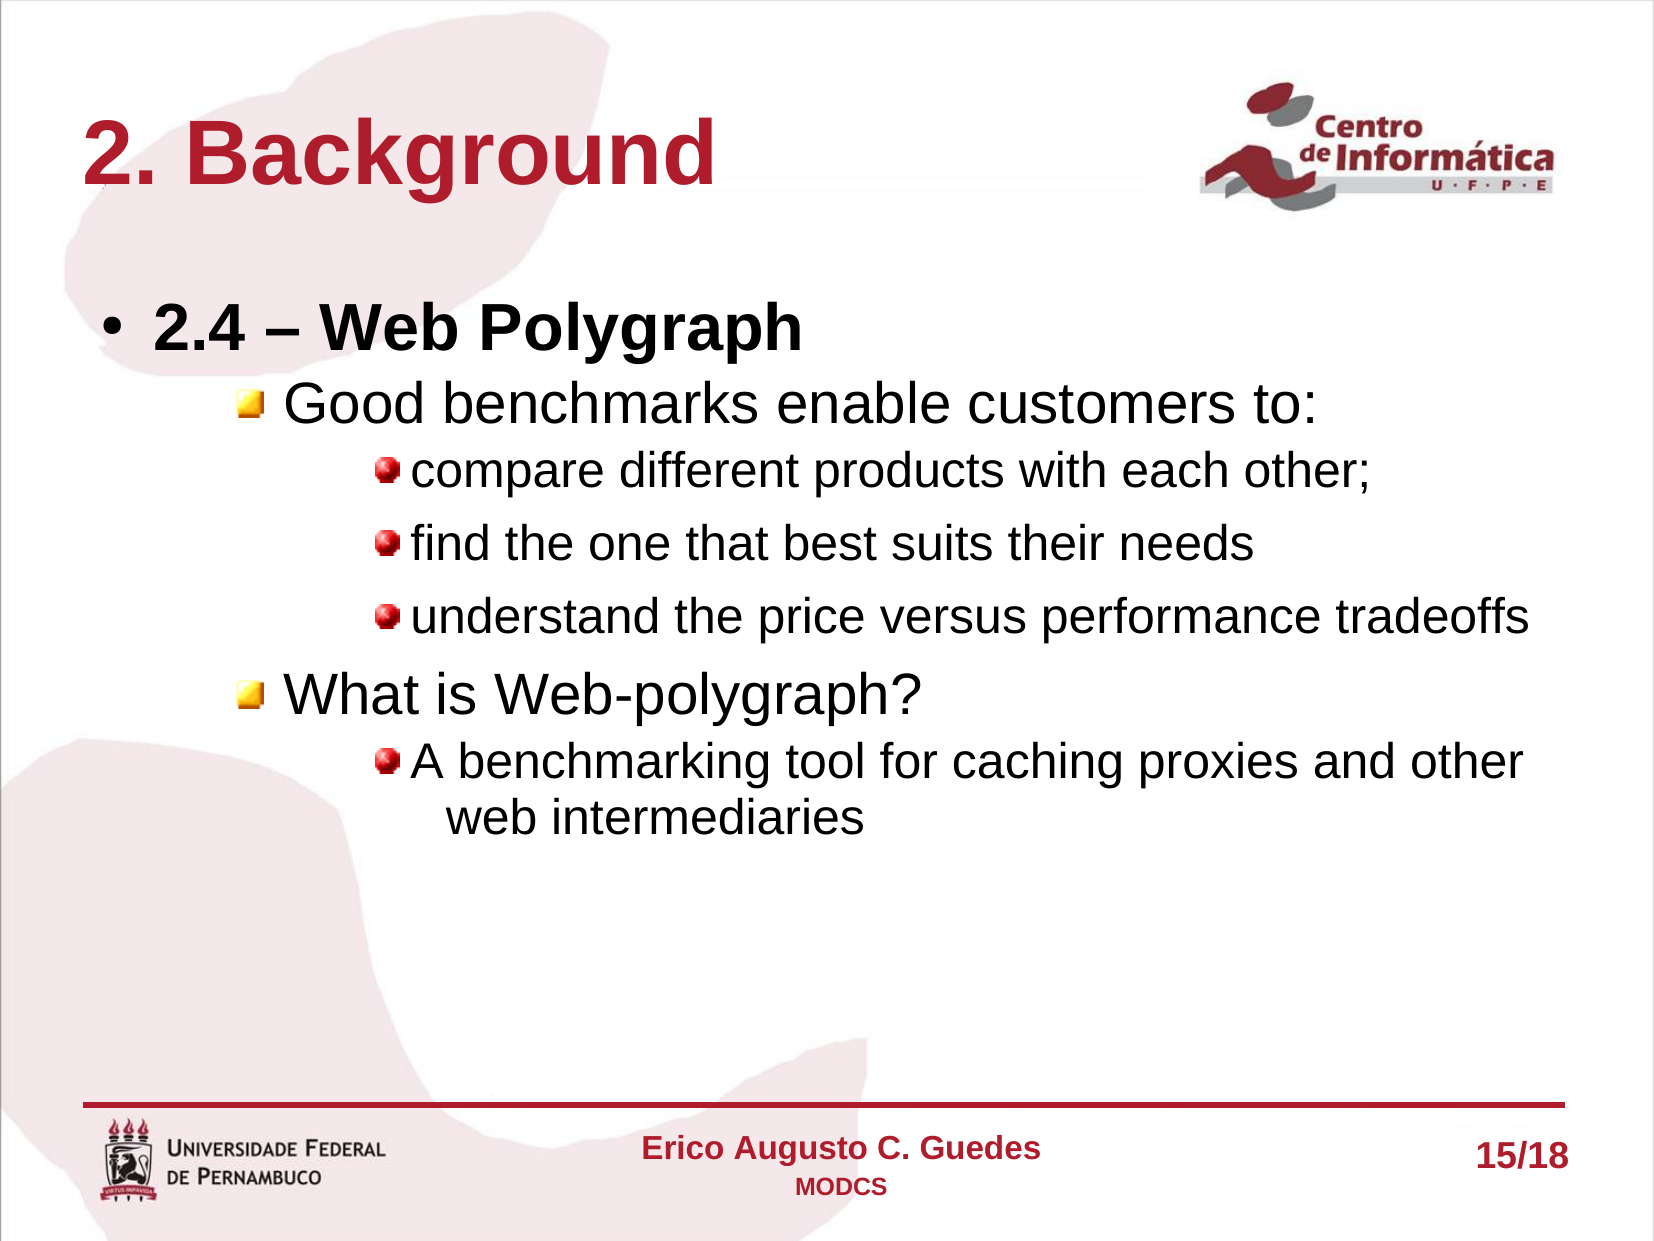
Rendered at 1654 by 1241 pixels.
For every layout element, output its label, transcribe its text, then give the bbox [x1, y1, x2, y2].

picture [0, 0, 1654, 1241]
title 2. Background [82, 56, 1571, 250]
list 2.4 – Web Polygraph Good benchmarks enable customers to: compare different products with each other; find the one that best suits their needs understand the price versus performance tradeoffs What is Web-polygraph? A benchmarking tool for caching proxies and other web intermediaries [82, 290, 1571, 1094]
